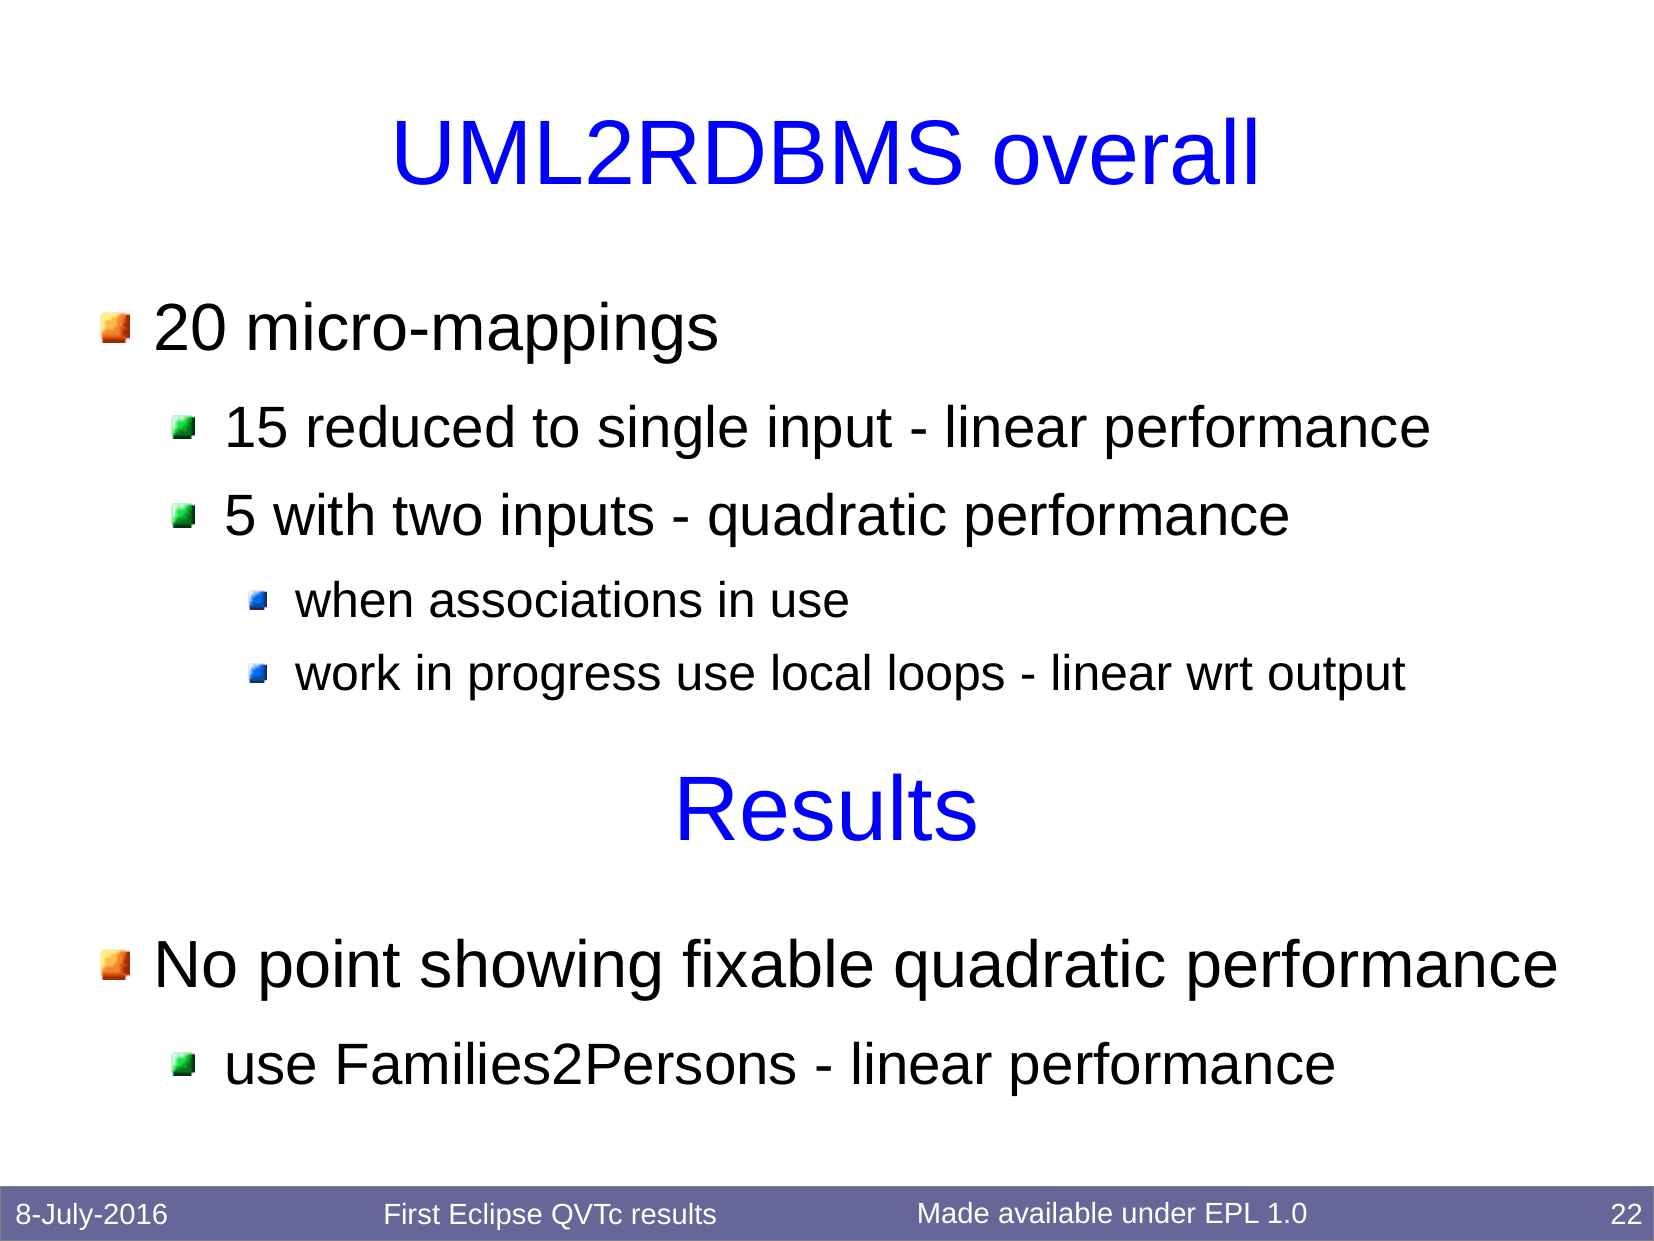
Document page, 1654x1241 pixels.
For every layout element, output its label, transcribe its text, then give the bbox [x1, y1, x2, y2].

title UML2RDBMS overall [82, 49, 1571, 257]
list 20 micro-mappings 15 reduced to single input - linear performance 5 with two inputs - quadratic performance when associations in use work in progress use local loops - linear wrt output No point showing fixable quadratic performance use Families2Persons - linear performance [82, 913, 1571, 1109]
title Results [82, 705, 1571, 913]
list 20 micro-mappings 15 reduced to single input - linear performance 5 with two inputs - quadratic performance when associations in use work in progress use local loops - linear wrt output No point showing fixable quadratic performance use Families2Persons - linear performance [82, 290, 1571, 705]
